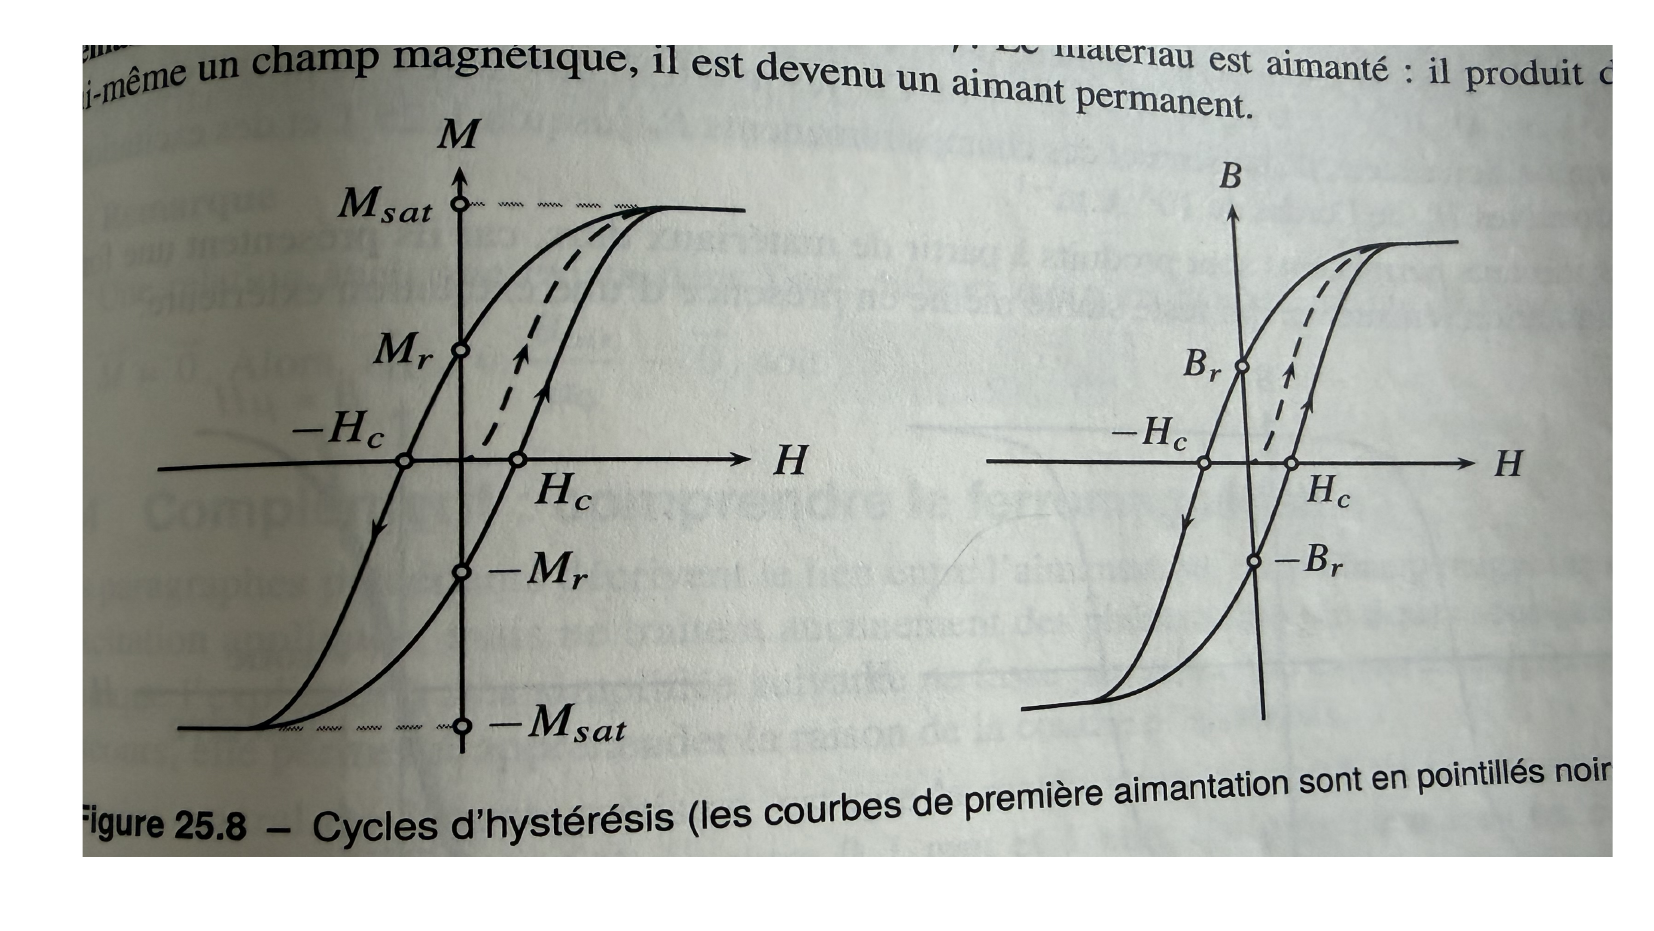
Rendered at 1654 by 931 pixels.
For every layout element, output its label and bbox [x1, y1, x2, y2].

picture [82, 45, 1613, 857]
